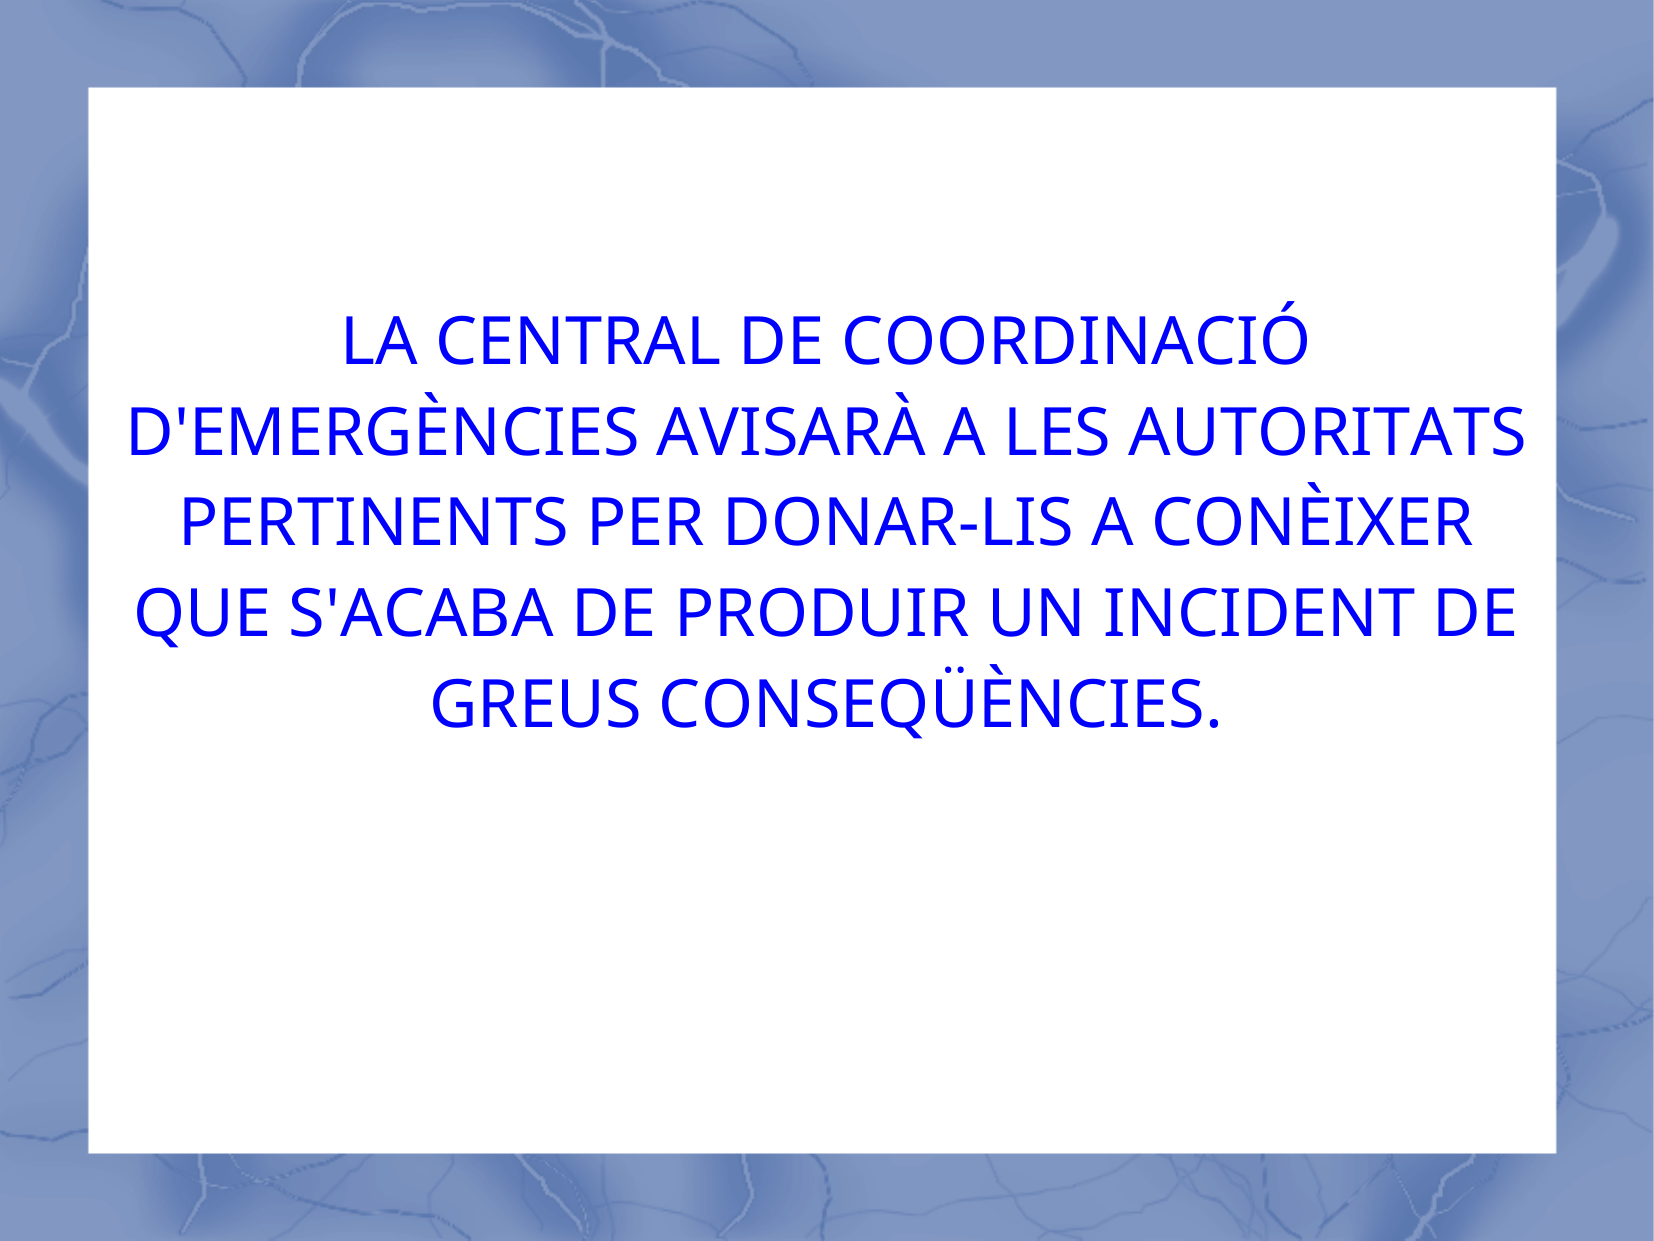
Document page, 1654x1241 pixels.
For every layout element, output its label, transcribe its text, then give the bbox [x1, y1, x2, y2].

picture [0, 0, 1654, 1241]
subtitle LA CENTRAL DE COORDINACIÓ D'EMERGÈNCIES AVISARÀ A LES AUTORITATS PERTINENTS PER DONAR-LIS A CONÈIXER QUE S'ACABA DE PRODUIR UN INCIDENT DE GREUS CONSEQÜÈNCIES. [118, 98, 1536, 942]
